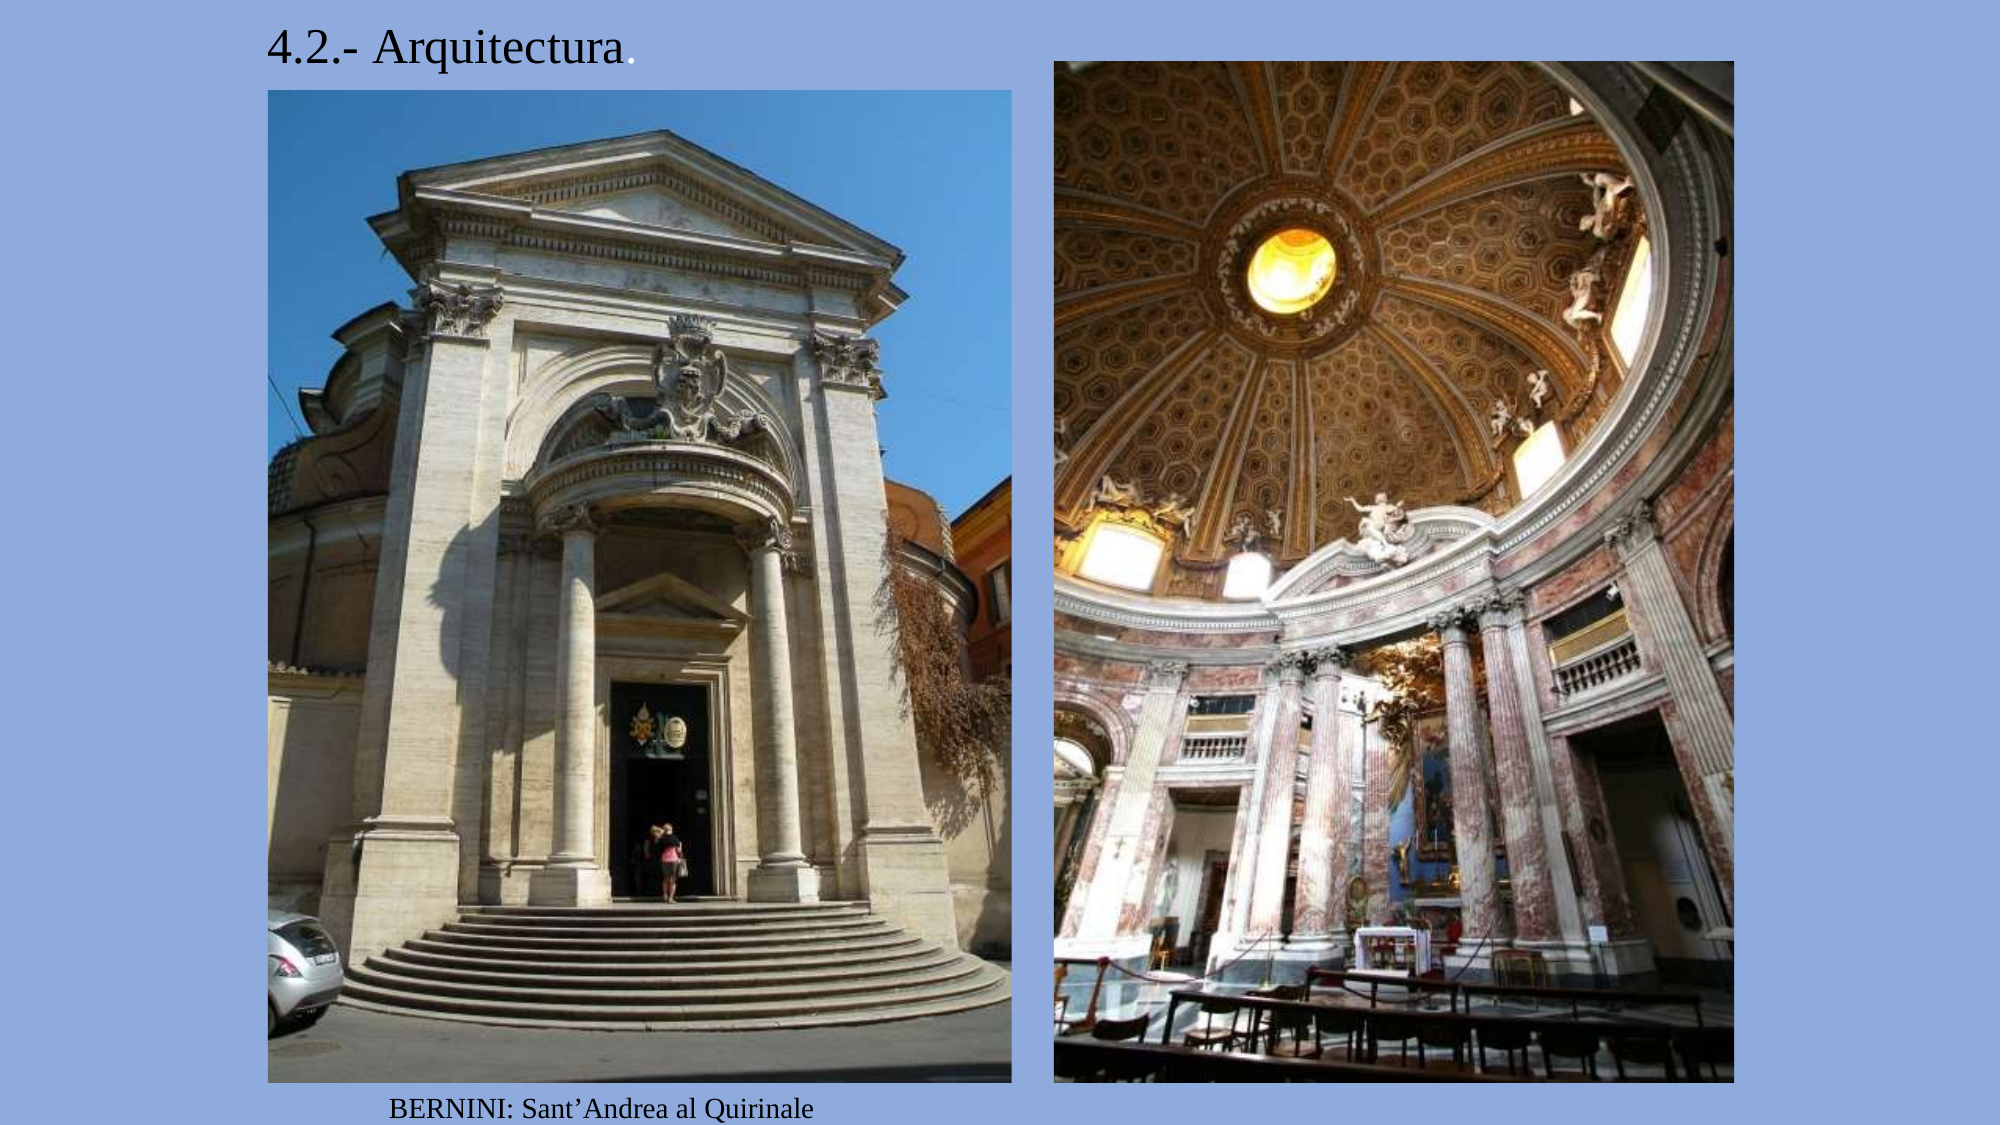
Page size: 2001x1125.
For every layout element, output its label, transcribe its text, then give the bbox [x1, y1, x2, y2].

title 4.2.- Arquitectura. [265, 10, 640, 75]
text_box BERNINI: Sant’Andrea al Quirinale [386, 1086, 819, 1125]
text_box [268, 90, 1012, 1082]
text_box [1054, 62, 1734, 1082]
